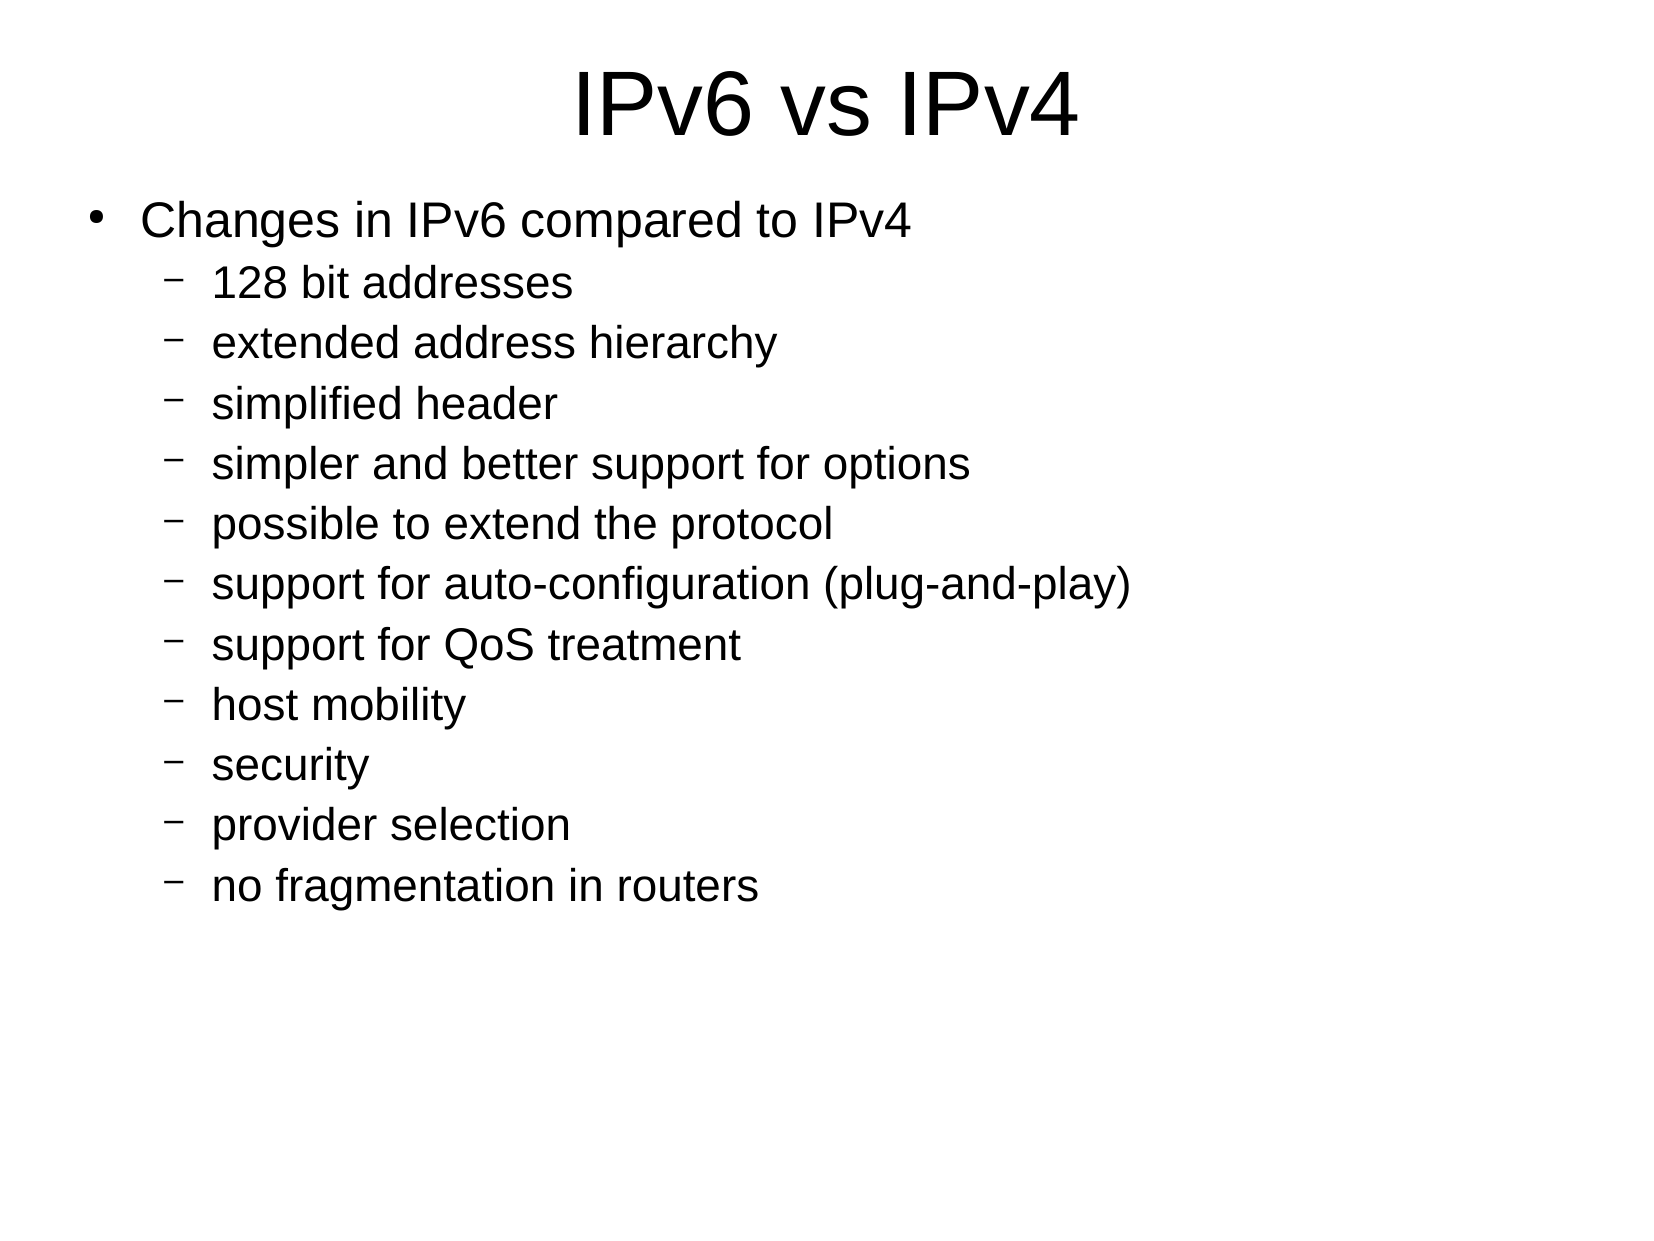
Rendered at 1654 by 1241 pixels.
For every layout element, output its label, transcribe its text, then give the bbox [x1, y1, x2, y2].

list Changes in IPv6 compared to IPv4 128 bit addresses extended address hierarchy simplified header simpler and better support for options possible to extend the protocol support for auto-configuration (plug-and-play) support for QoS treatment host mobility security provider selection no fragmentation in routers [55, 195, 1613, 1241]
title IPv6 vs IPv4 [124, 35, 1530, 171]
